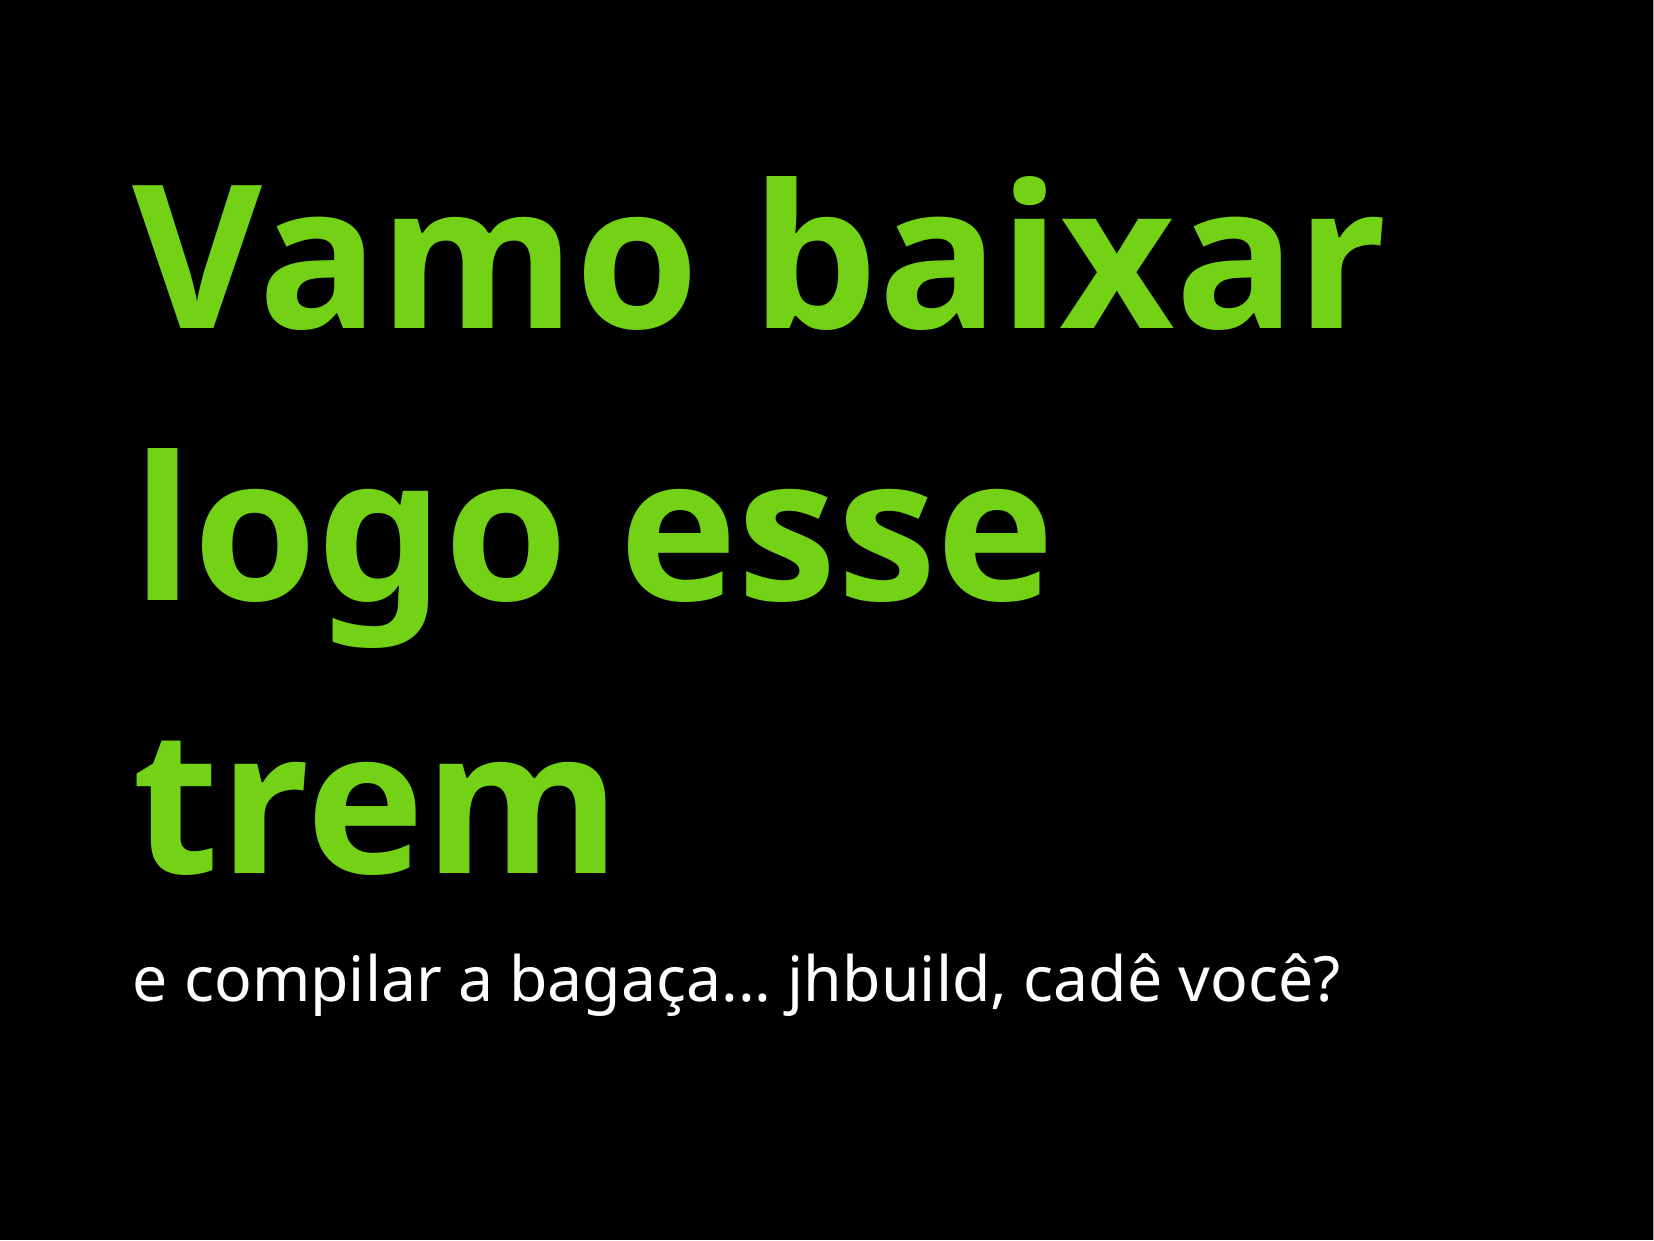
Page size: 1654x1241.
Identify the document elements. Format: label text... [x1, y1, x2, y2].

text_box Vamo baixar logo esse trem [118, 100, 1536, 927]
text_box e compilar a bagaça... jhbuild, cadê você? [118, 927, 1536, 1134]
